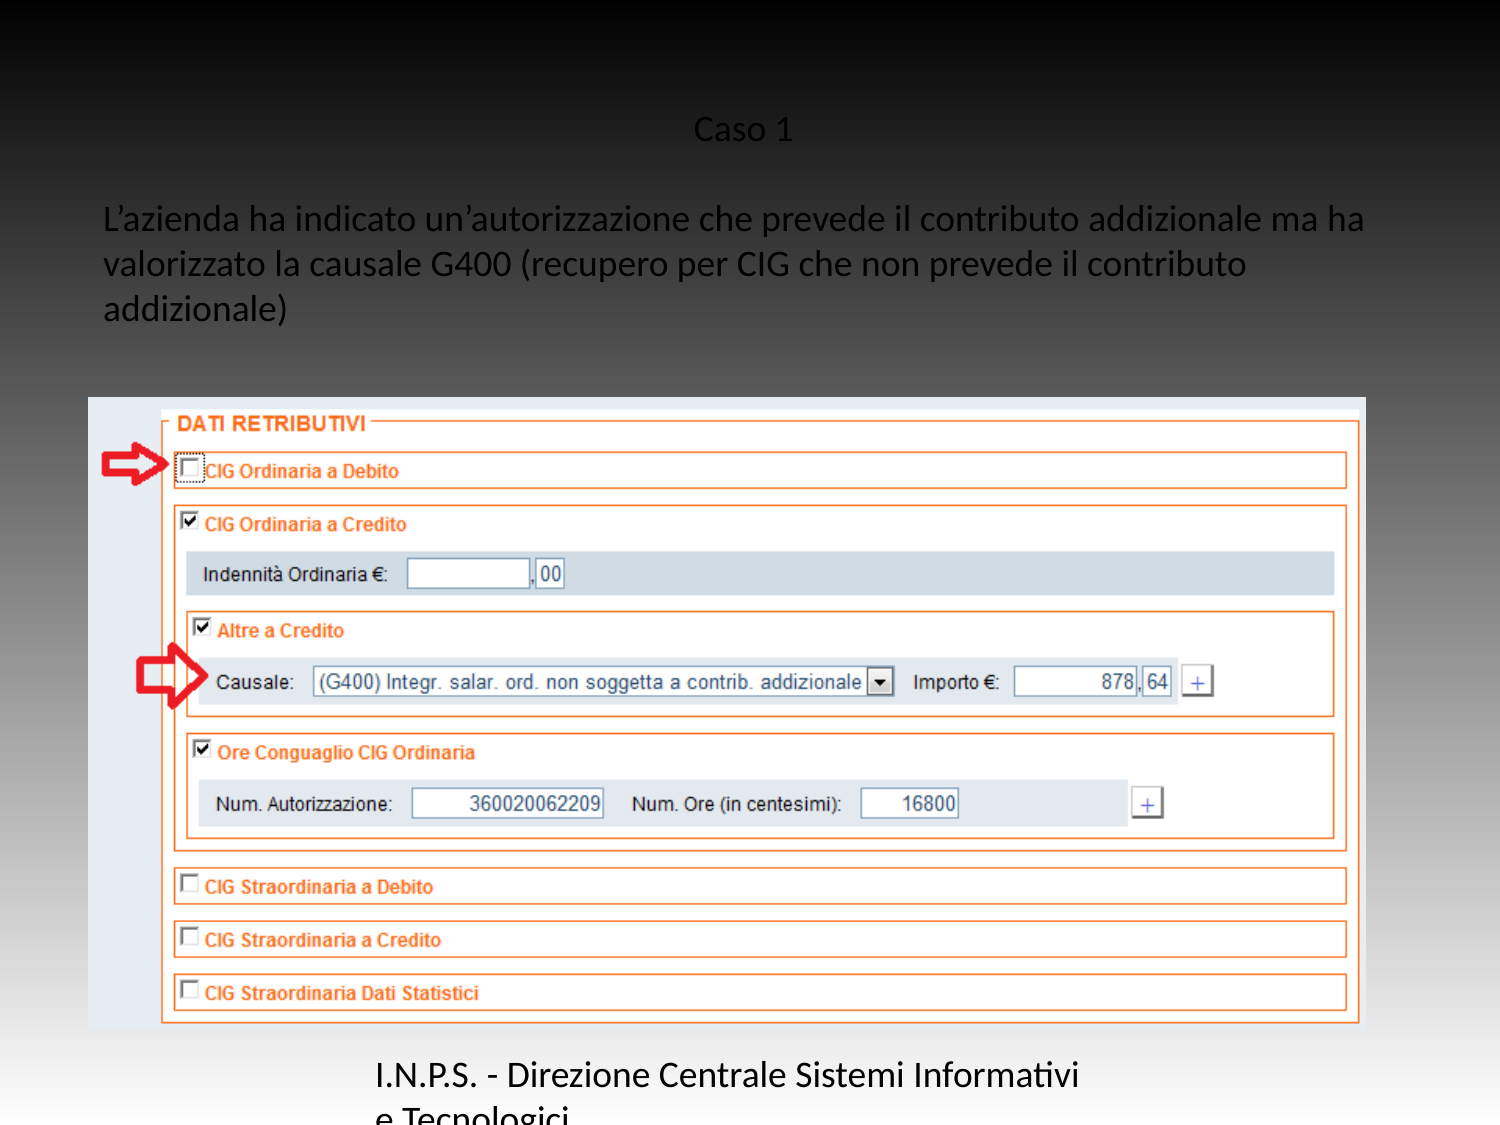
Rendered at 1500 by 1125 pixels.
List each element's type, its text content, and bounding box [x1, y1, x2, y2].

picture [88, 397, 1366, 1030]
text_box Caso 1 L’azienda ha indicato un’autorizzazione che prevede il contributo addizionale ma ha valorizzato la causale G400 (recupero per CIG che non prevede il contributo addizionale) [88, 96, 1400, 337]
footer I.N.P.S. - Direzione Centrale Sistemi Informativi e Tecnologici [360, 1042, 1117, 1103]
